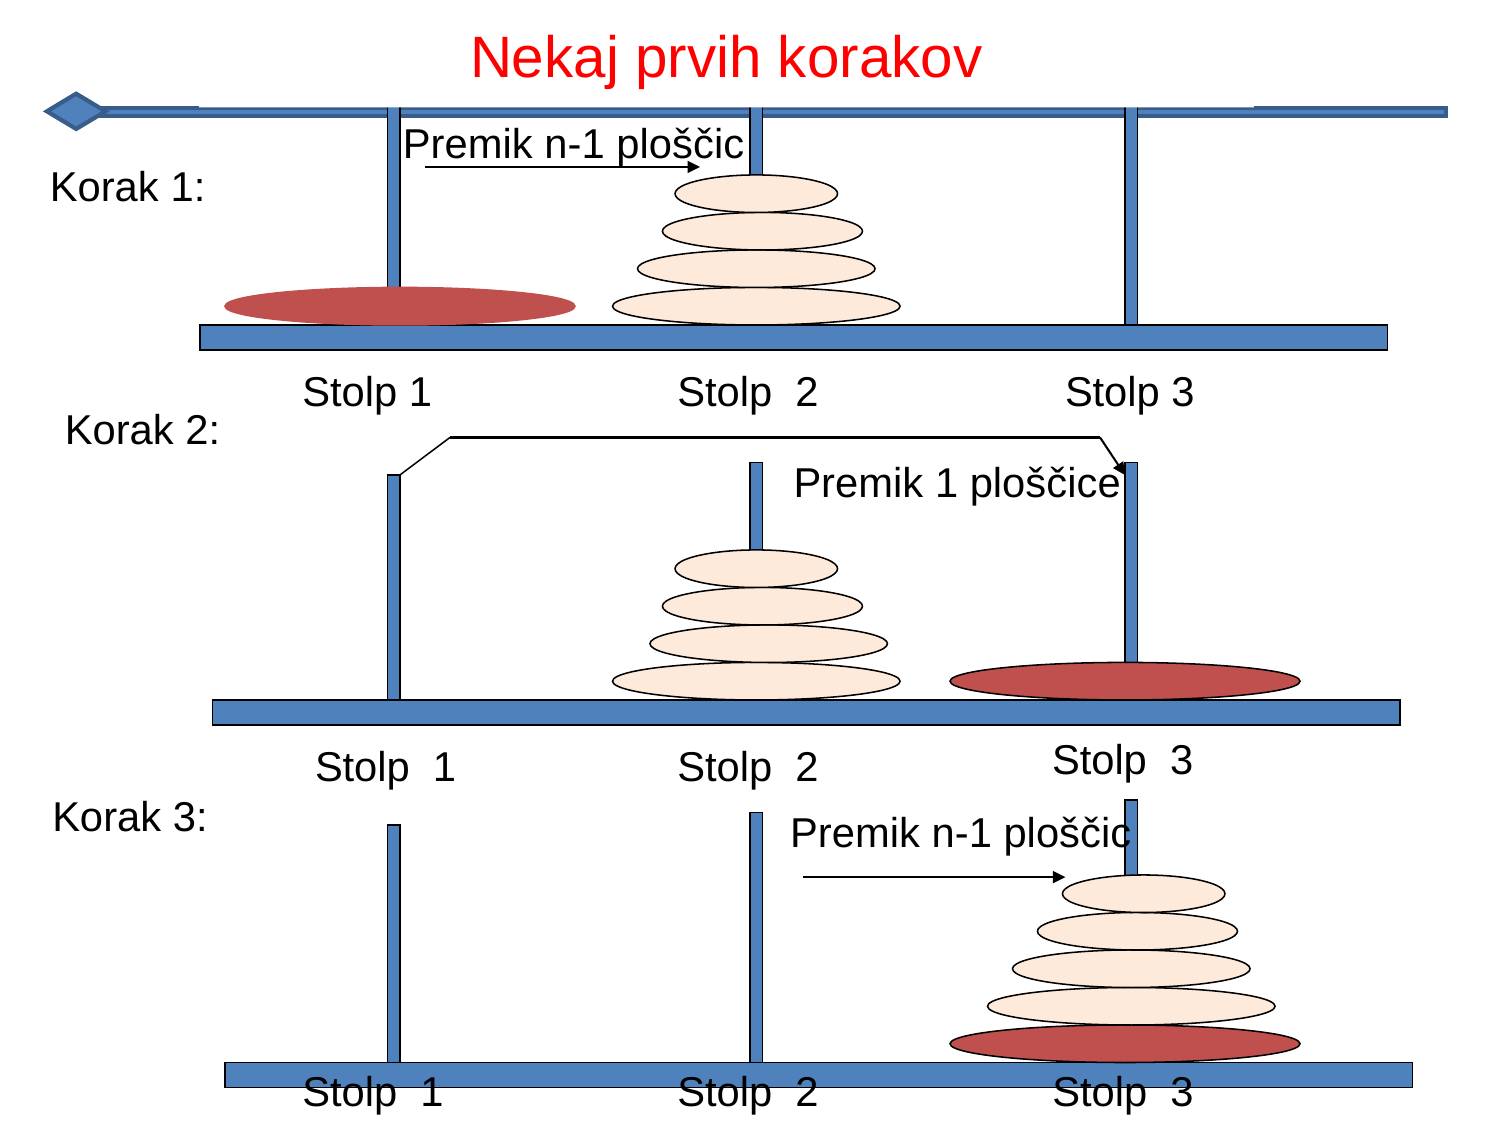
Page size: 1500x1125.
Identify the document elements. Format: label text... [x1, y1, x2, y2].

text_box [834, 1062, 1037, 1088]
text_box [225, 1062, 287, 1088]
text_box Stolp 1 [287, 357, 448, 424]
text_box [1209, 1062, 1413, 1088]
text_box Premik n-1 ploščic [388, 109, 760, 175]
text_box Korak 1: [35, 152, 221, 218]
text_box Premik 1 ploščice [778, 448, 1136, 514]
text_box Stolp 2 [662, 357, 834, 424]
text_box Stolp 3 [1037, 725, 1238, 791]
text_box Stolp 1 [300, 732, 472, 799]
text_box Korak 2: [49, 395, 236, 461]
text_box Stolp 2 [662, 1057, 834, 1124]
text_box Premik n-1 ploščic [775, 797, 1147, 864]
text_box [950, 864, 1301, 1061]
text_box [459, 1062, 662, 1088]
text_box Korak 3: [37, 782, 223, 849]
text_box [200, 108, 1388, 351]
text_box Stolp 2 [662, 732, 834, 799]
text_box Stolp 3 [1050, 357, 1210, 424]
text_box [750, 812, 763, 1057]
text_box [387, 825, 400, 1057]
text_box [212, 462, 1400, 726]
title Nekaj prvih korakov [199, 0, 1254, 108]
text_box Stolp 3 [1037, 1057, 1209, 1124]
text_box Stolp 1 [287, 1057, 459, 1124]
